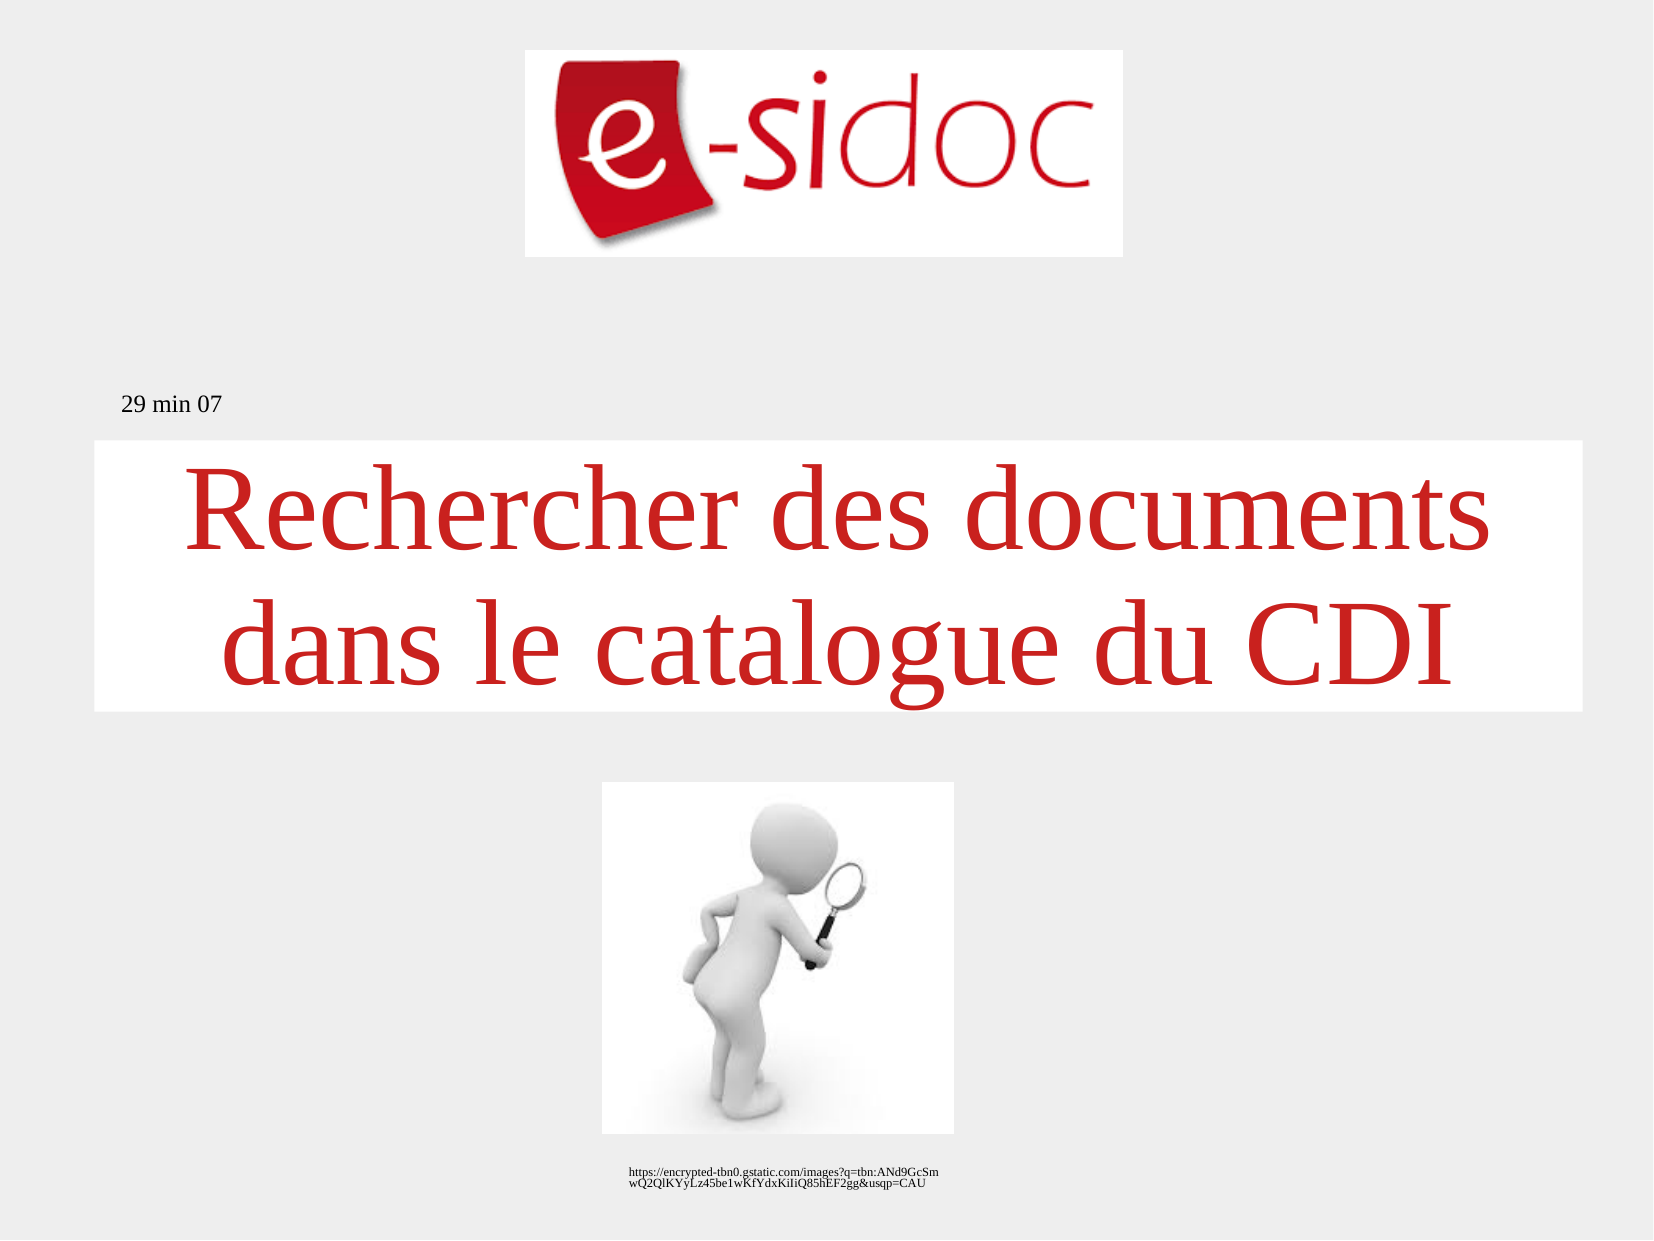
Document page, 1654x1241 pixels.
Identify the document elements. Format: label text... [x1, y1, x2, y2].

text_box https://encrypted-tbn0.gstatic.com/images?q=tbn:ANd9GcSmwQ2QlKYyLz45be1wKfYdxKiIiQ85hEF2gg&usqp=CAU [614, 1157, 957, 1205]
text_box 29 min 07 [106, 382, 249, 426]
title Rechercher des documents dans le catalogue du CDI [94, 440, 1583, 712]
picture [602, 782, 954, 1134]
picture [525, 50, 1123, 257]
